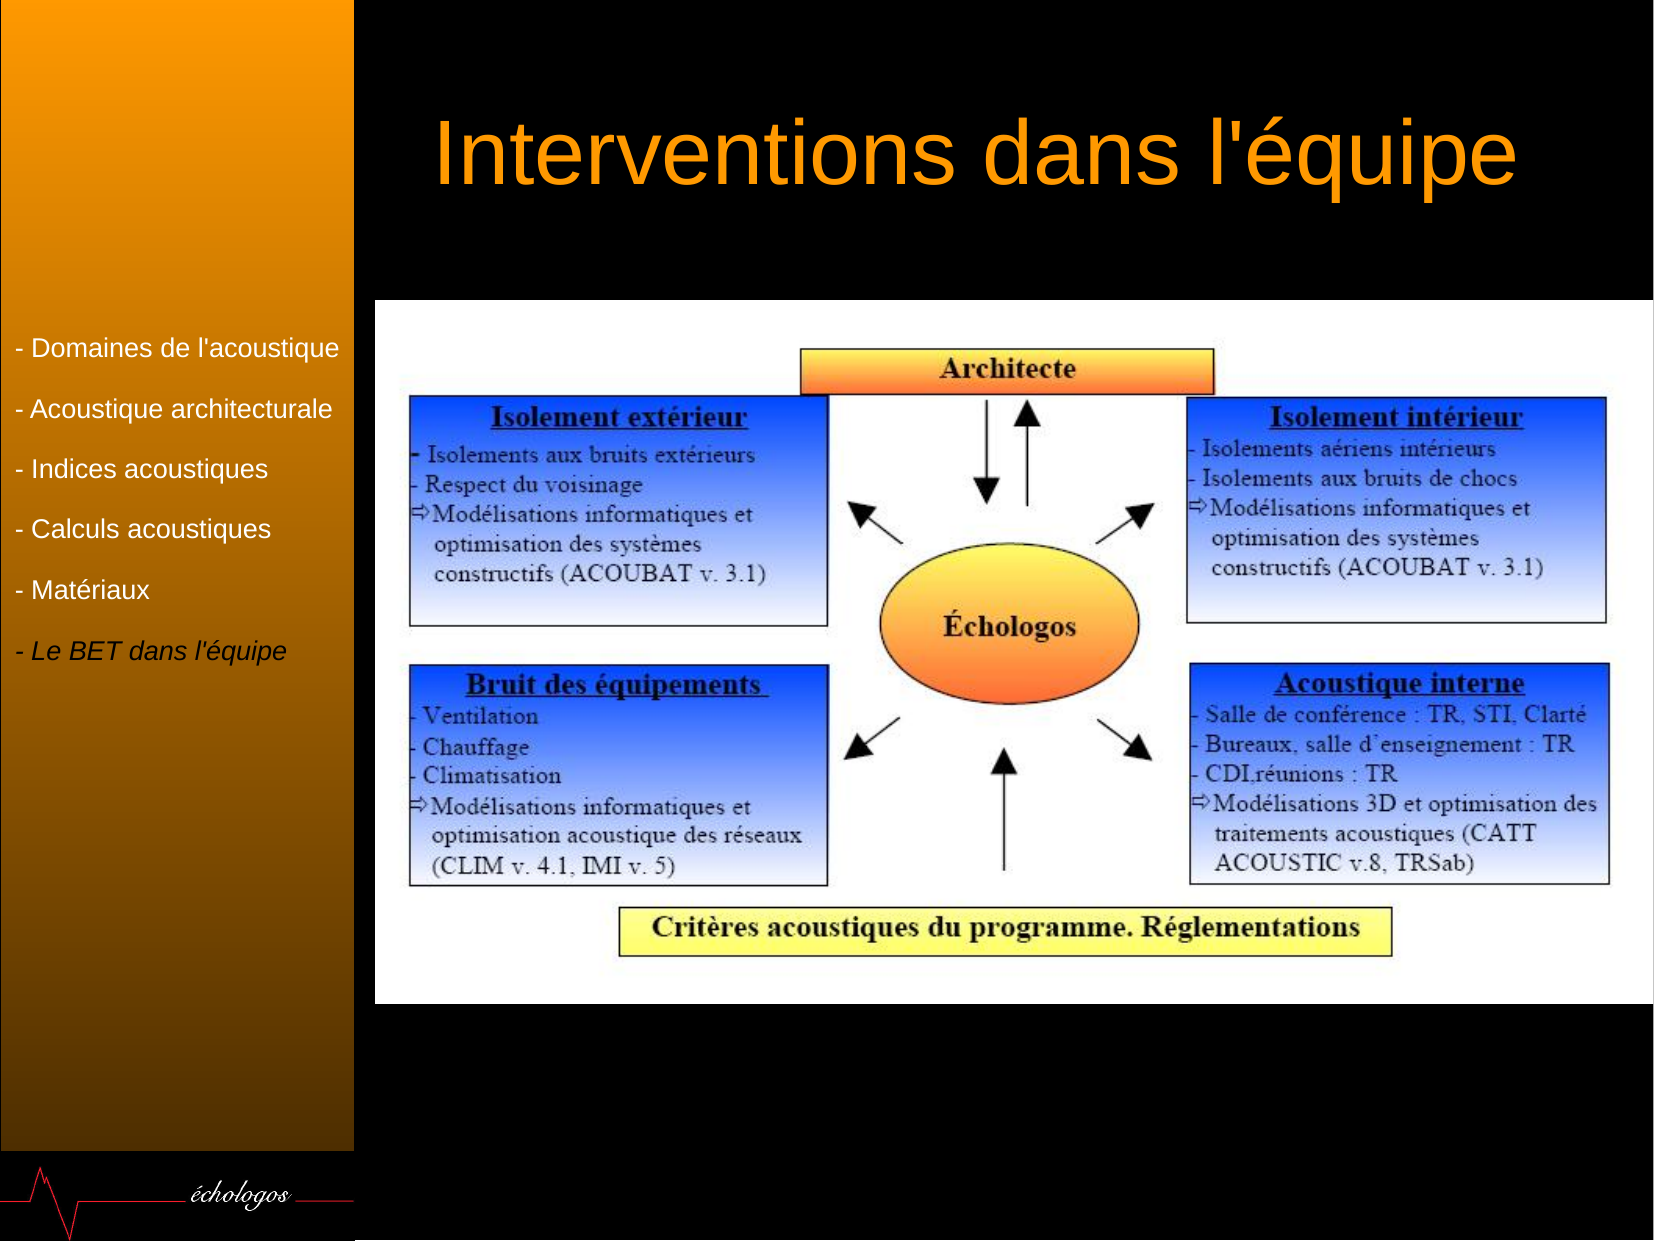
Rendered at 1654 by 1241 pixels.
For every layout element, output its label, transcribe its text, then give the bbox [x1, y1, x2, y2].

picture [375, 300, 1654, 1004]
title Interventions dans l'équipe [383, 56, 1571, 250]
text_box - Domaines de l'acoustique - Acoustique architecturale - Indices acoustiques - Calculs acoustiques - Matériaux - Le BET dans l'équipe [0, 325, 355, 755]
picture [0, 1166, 355, 1241]
